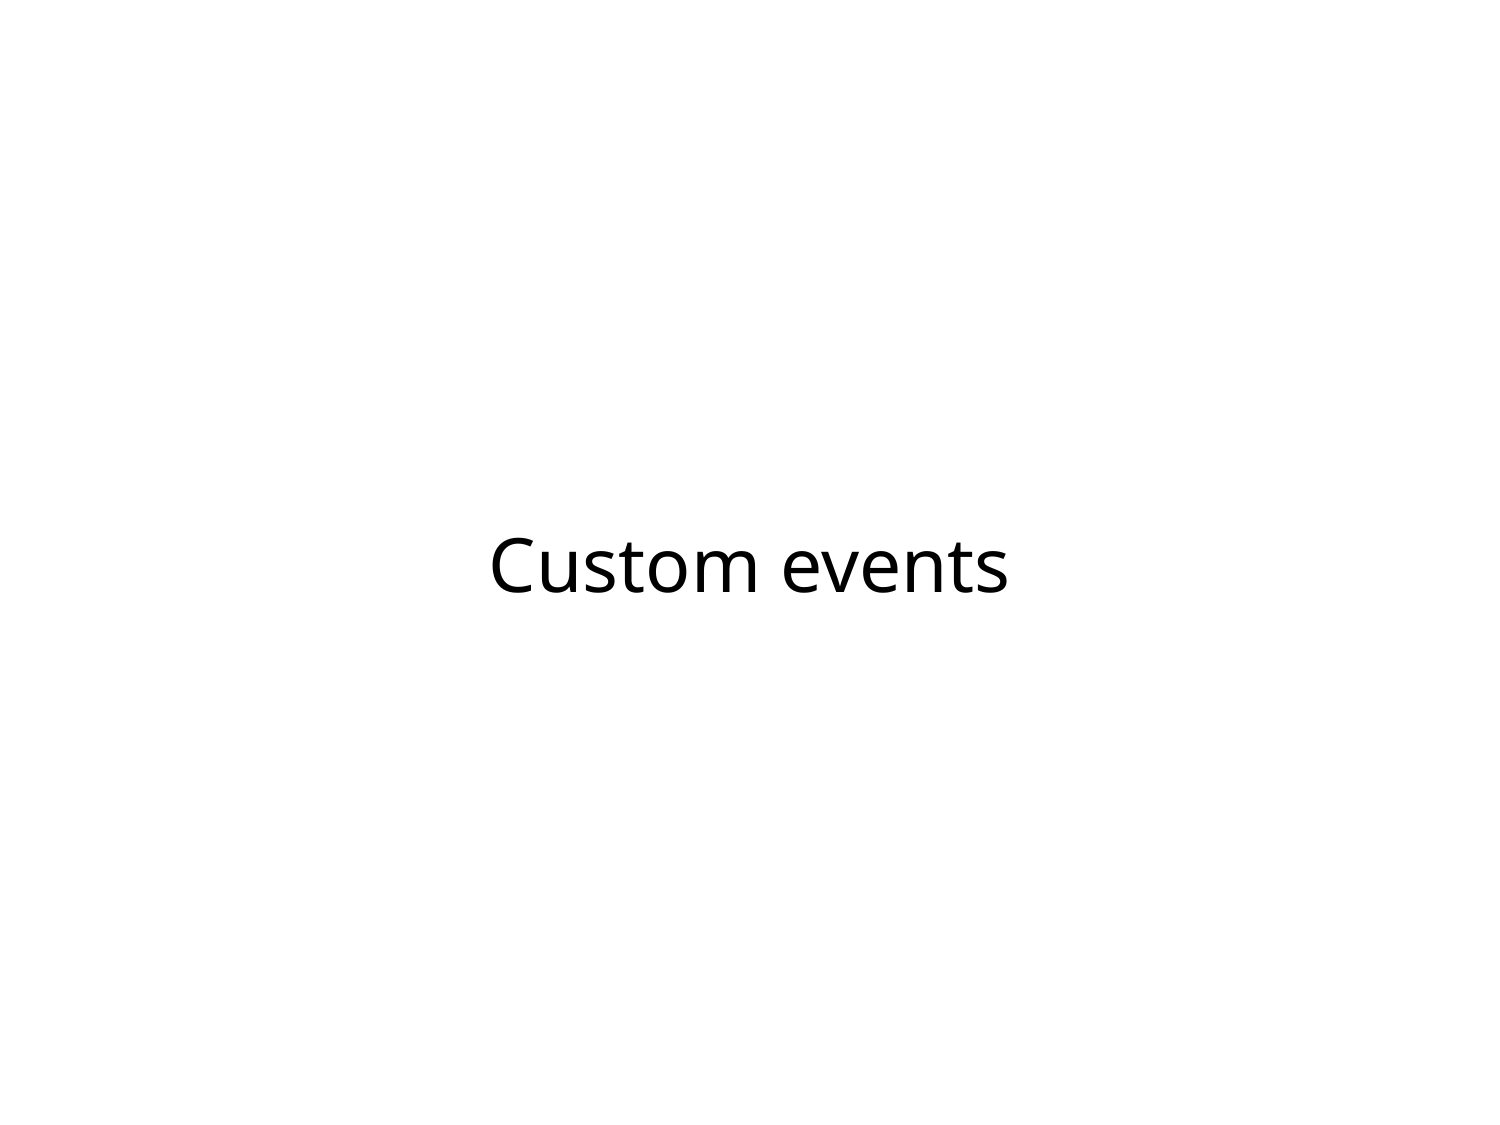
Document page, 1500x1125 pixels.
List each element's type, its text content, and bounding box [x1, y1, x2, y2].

title Custom events [51, 470, 1449, 655]
